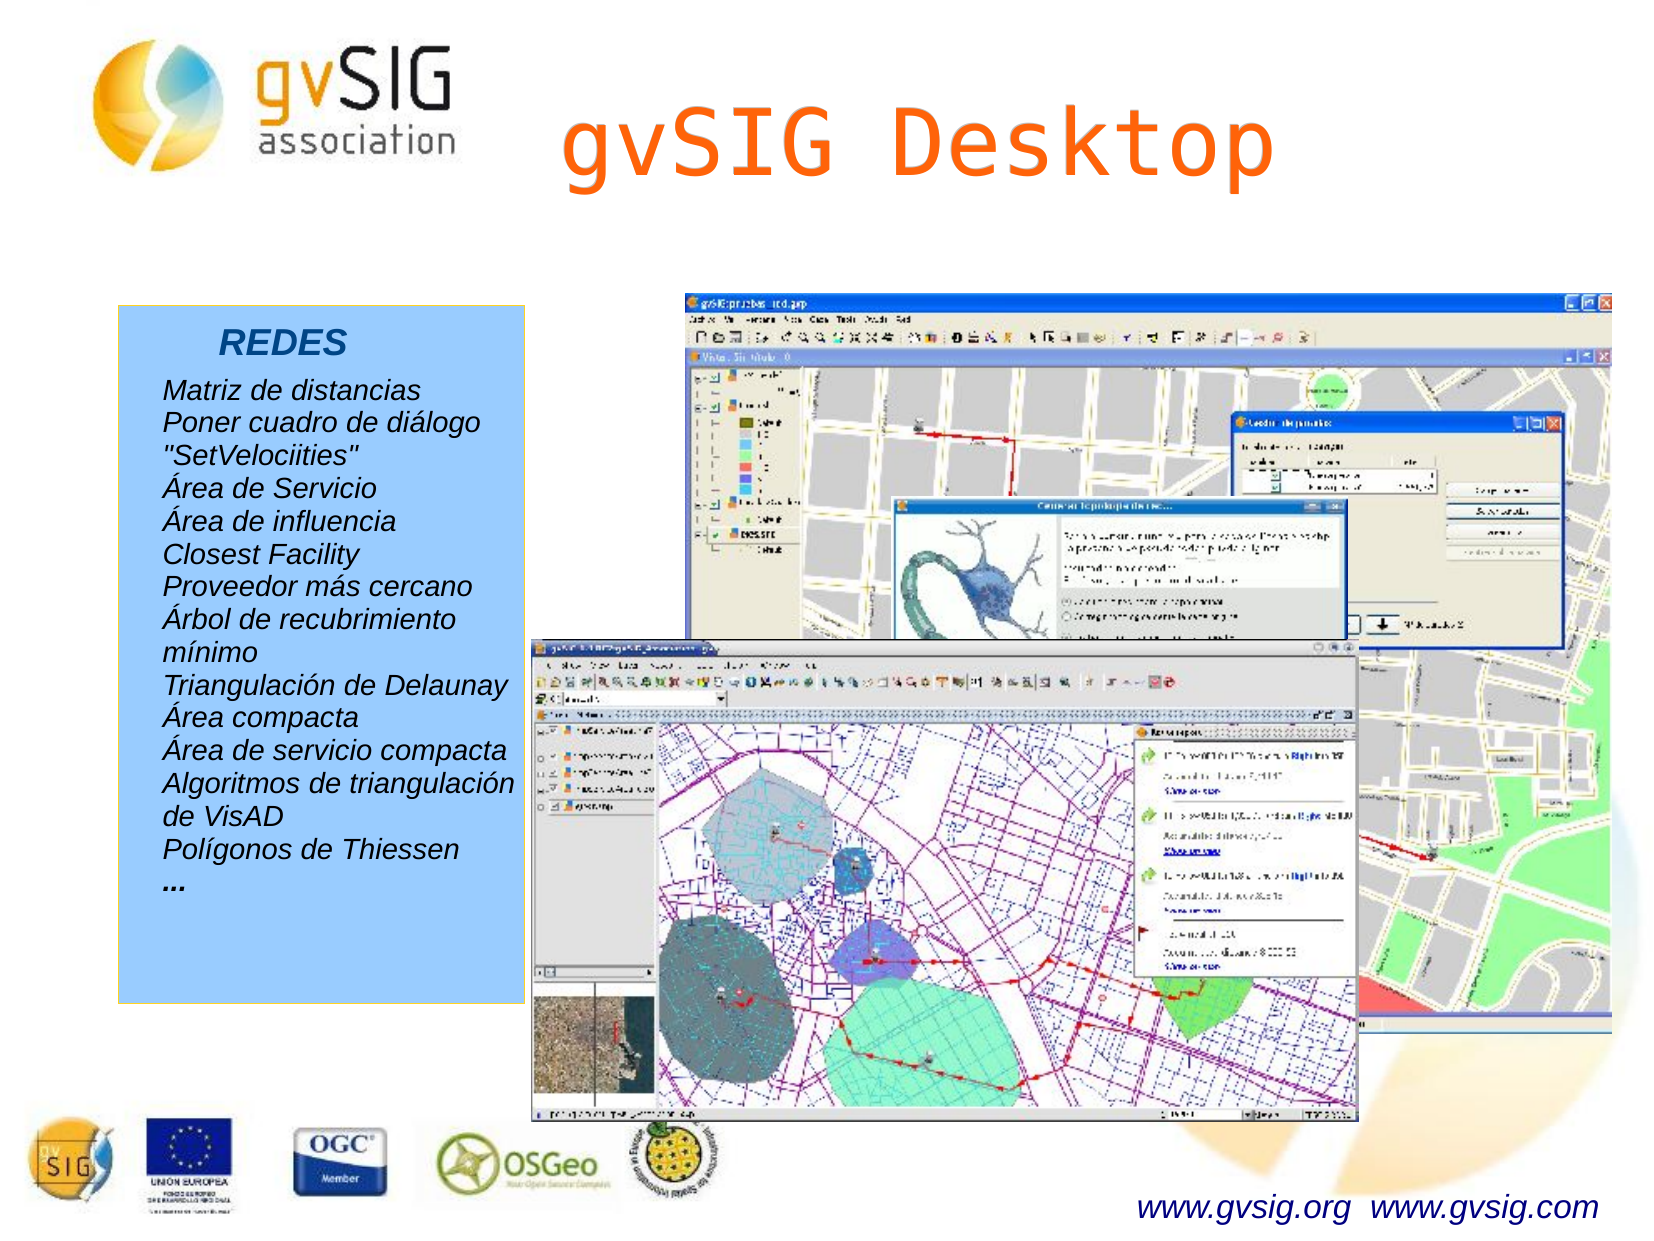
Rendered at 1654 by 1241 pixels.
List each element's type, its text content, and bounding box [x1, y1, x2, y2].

picture [1143, 1205, 1150, 1217]
picture [1585, 1202, 1594, 1217]
text_box gvSIG Desktop [213, 82, 1625, 205]
picture [0, 0, 1653, 1217]
picture [1377, 1205, 1384, 1217]
picture [1336, 1202, 1346, 1216]
picture [1512, 1202, 1522, 1216]
picture [1453, 1202, 1463, 1216]
text_box [118, 305, 525, 1004]
picture [1191, 1205, 1198, 1217]
picture [1575, 1202, 1584, 1217]
picture [1220, 1202, 1230, 1216]
text_box REDES [203, 314, 622, 378]
picture [1424, 1205, 1431, 1217]
picture [1279, 1202, 1289, 1216]
picture [1388, 1203, 1396, 1217]
picture [1178, 1201, 1187, 1217]
picture [1400, 1205, 1407, 1217]
picture [1557, 1202, 1567, 1216]
picture [1167, 1205, 1174, 1217]
picture [1411, 1201, 1420, 1217]
text_box Matriz de distancias Poner cuadro de diálogo "SetVelociities" Área de Servicio Área de influencia Closest Facility Proveedor más cercano Árbol de recubrimiento mínimo Triangulación de Delaunay Área compacta Área de servicio compacta Algoritmos de triangulación de VisAD Polígonos de Thiessen ... [147, 366, 562, 978]
picture [1307, 1202, 1317, 1216]
picture [1154, 1201, 1163, 1217]
